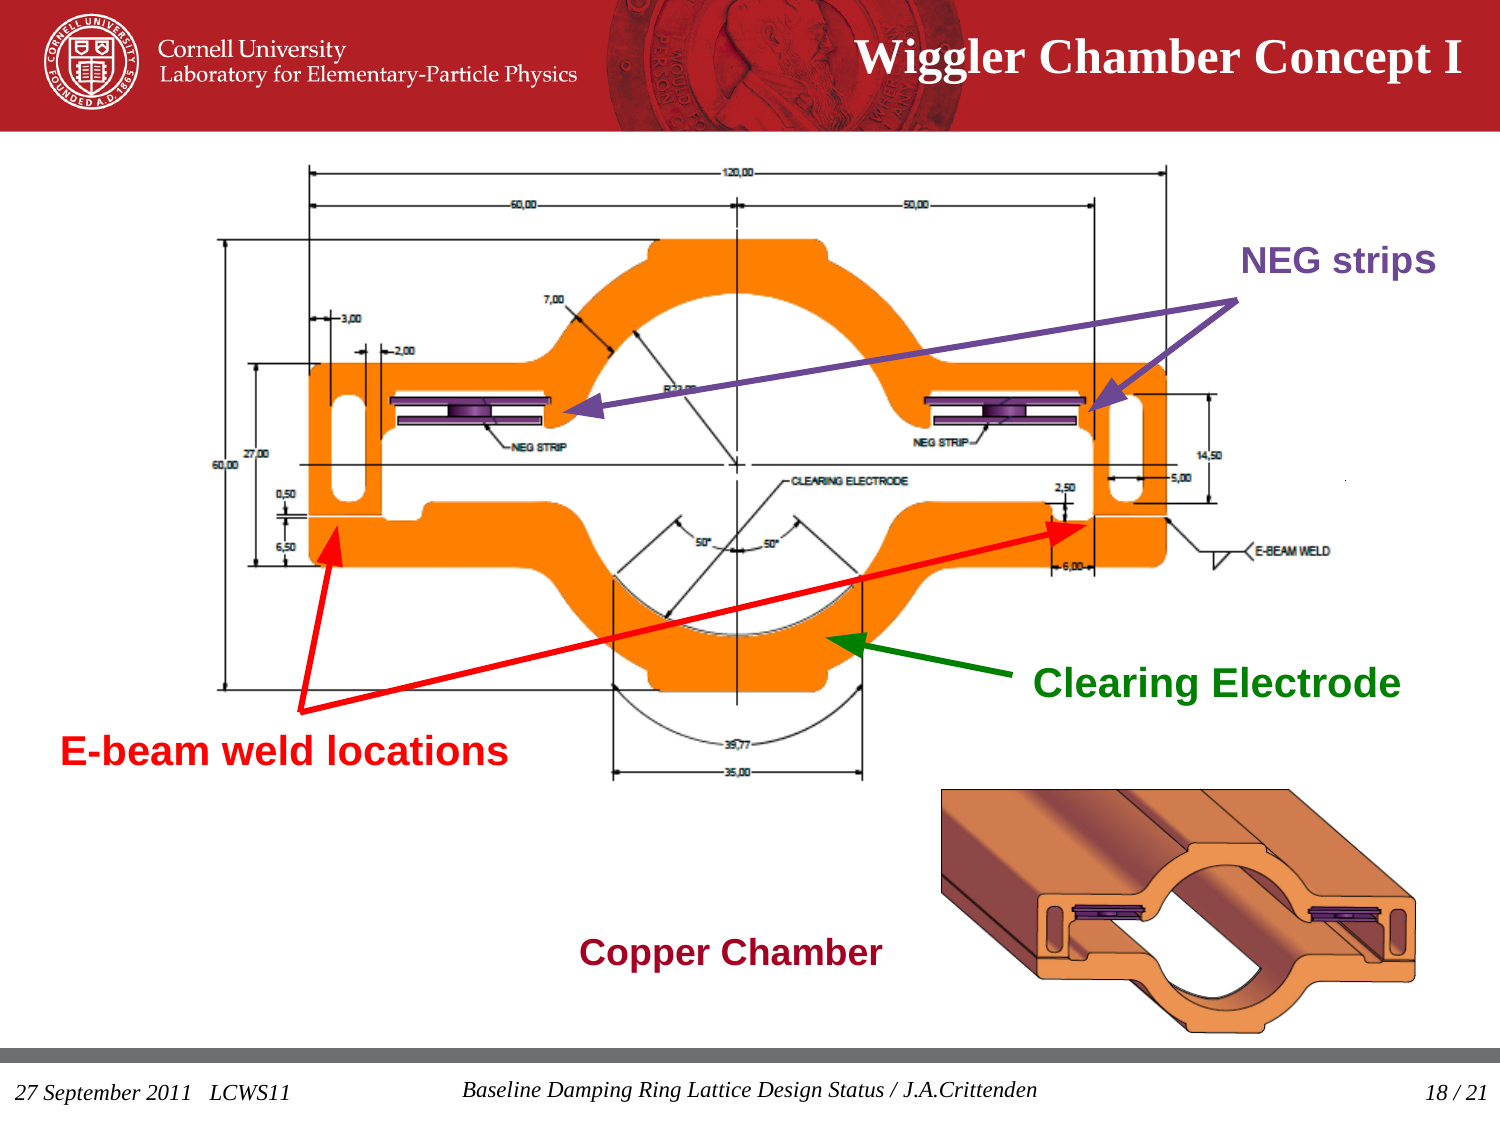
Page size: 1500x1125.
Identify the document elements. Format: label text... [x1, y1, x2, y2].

text_box E-beam weld locations [44, 720, 608, 773]
text_box Copper Chamber [579, 931, 884, 974]
picture [205, 154, 1419, 1038]
text_box Clearing Electrode [1032, 660, 1402, 707]
text_box NEG strips [1240, 235, 1437, 283]
picture [0, 0, 1500, 132]
title Wiggler Chamber Concept I [825, 0, 1492, 113]
